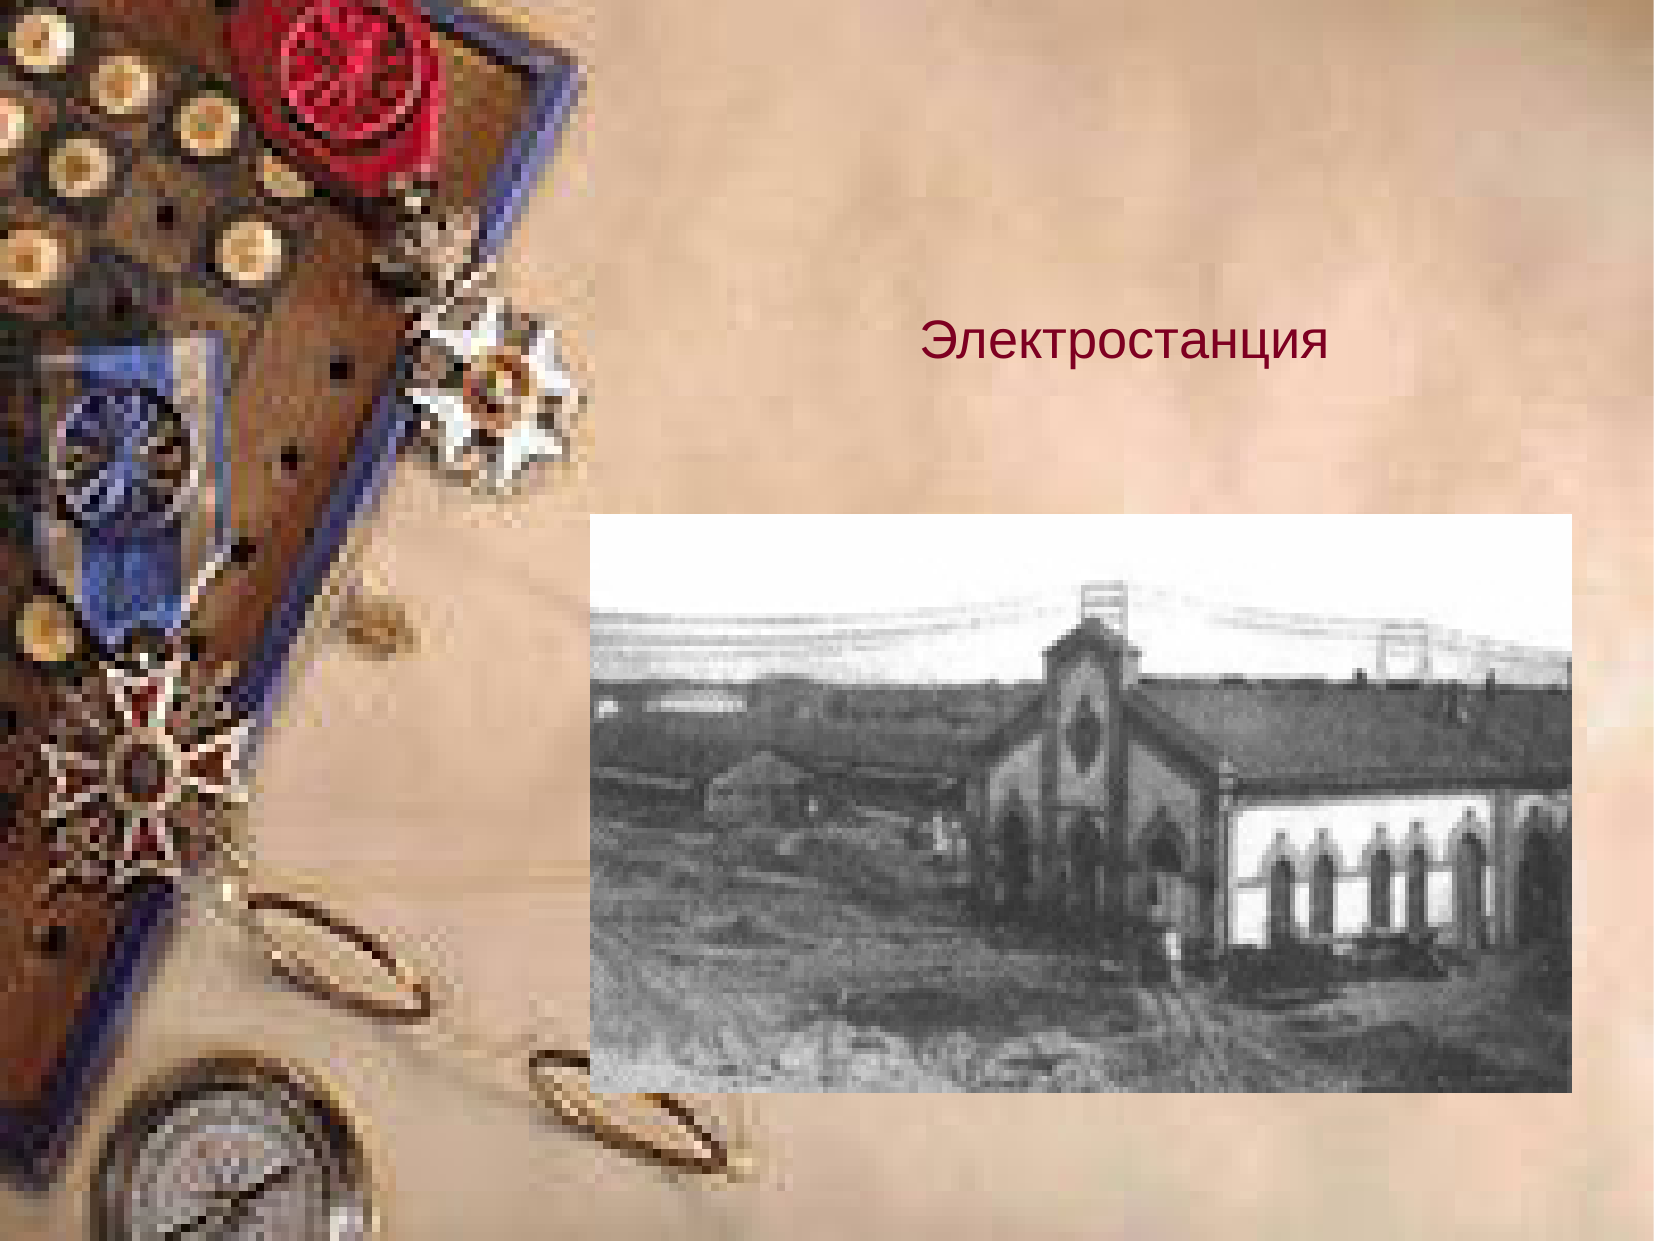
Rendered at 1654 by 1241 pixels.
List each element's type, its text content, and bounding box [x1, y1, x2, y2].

title Электростанция [679, 236, 1571, 443]
picture [0, 0, 1654, 1241]
